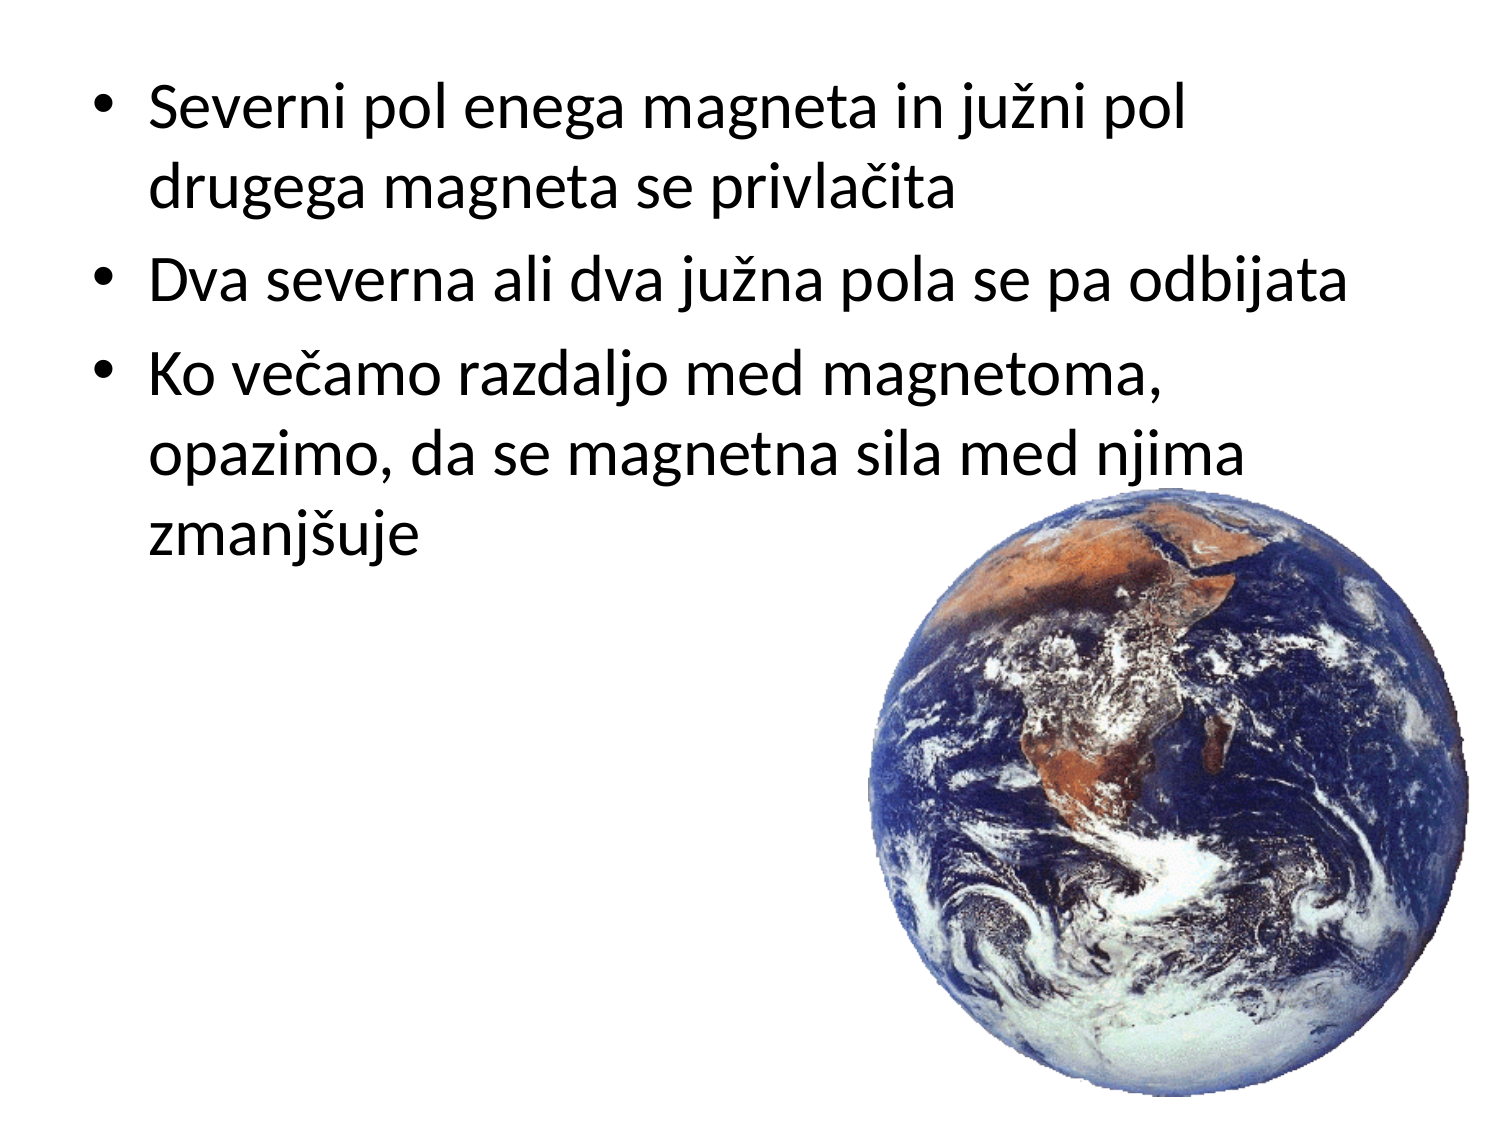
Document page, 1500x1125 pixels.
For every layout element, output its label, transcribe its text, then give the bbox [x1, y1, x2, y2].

list Severni pol enega magneta in južni pol drugega magneta se privlačita Dva severna ali dva južna pola se pa odbijata Ko večamo razdaljo med magnetoma, opazimo, da se magnetna sila med njima zmanjšuje [76, 54, 1427, 797]
picture [868, 488, 1471, 1097]
